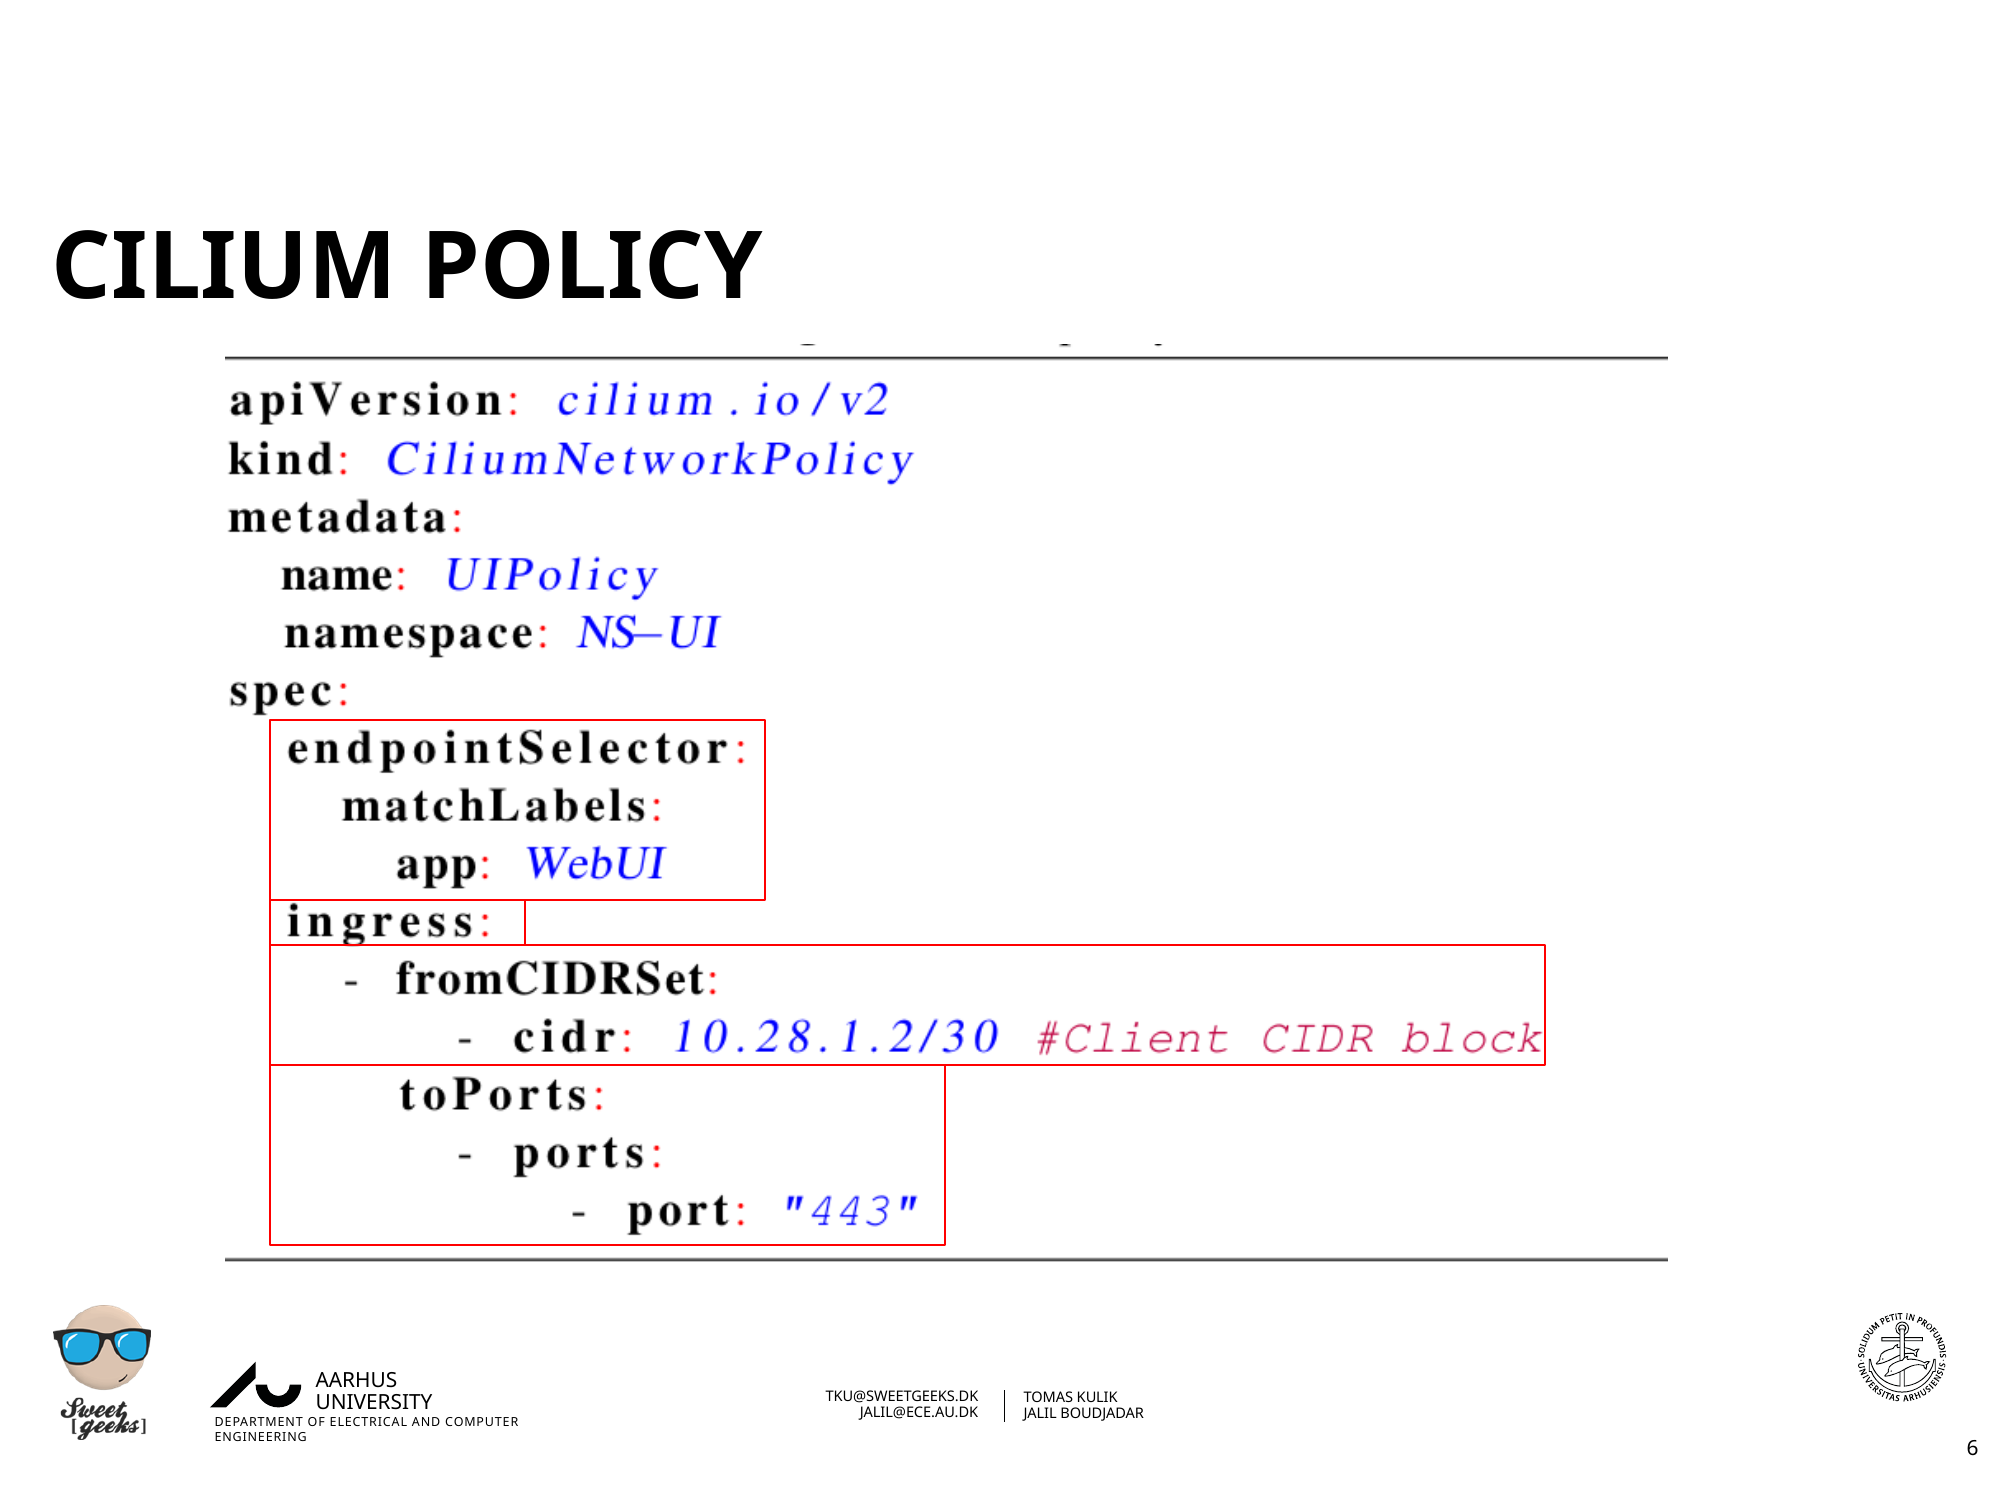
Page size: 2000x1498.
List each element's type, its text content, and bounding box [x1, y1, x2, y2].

picture [225, 344, 1668, 1283]
picture [53, 1305, 151, 1440]
slide_number <number> [1937, 1437, 1979, 1463]
text_box Cilium policy [51, 32, 1948, 319]
